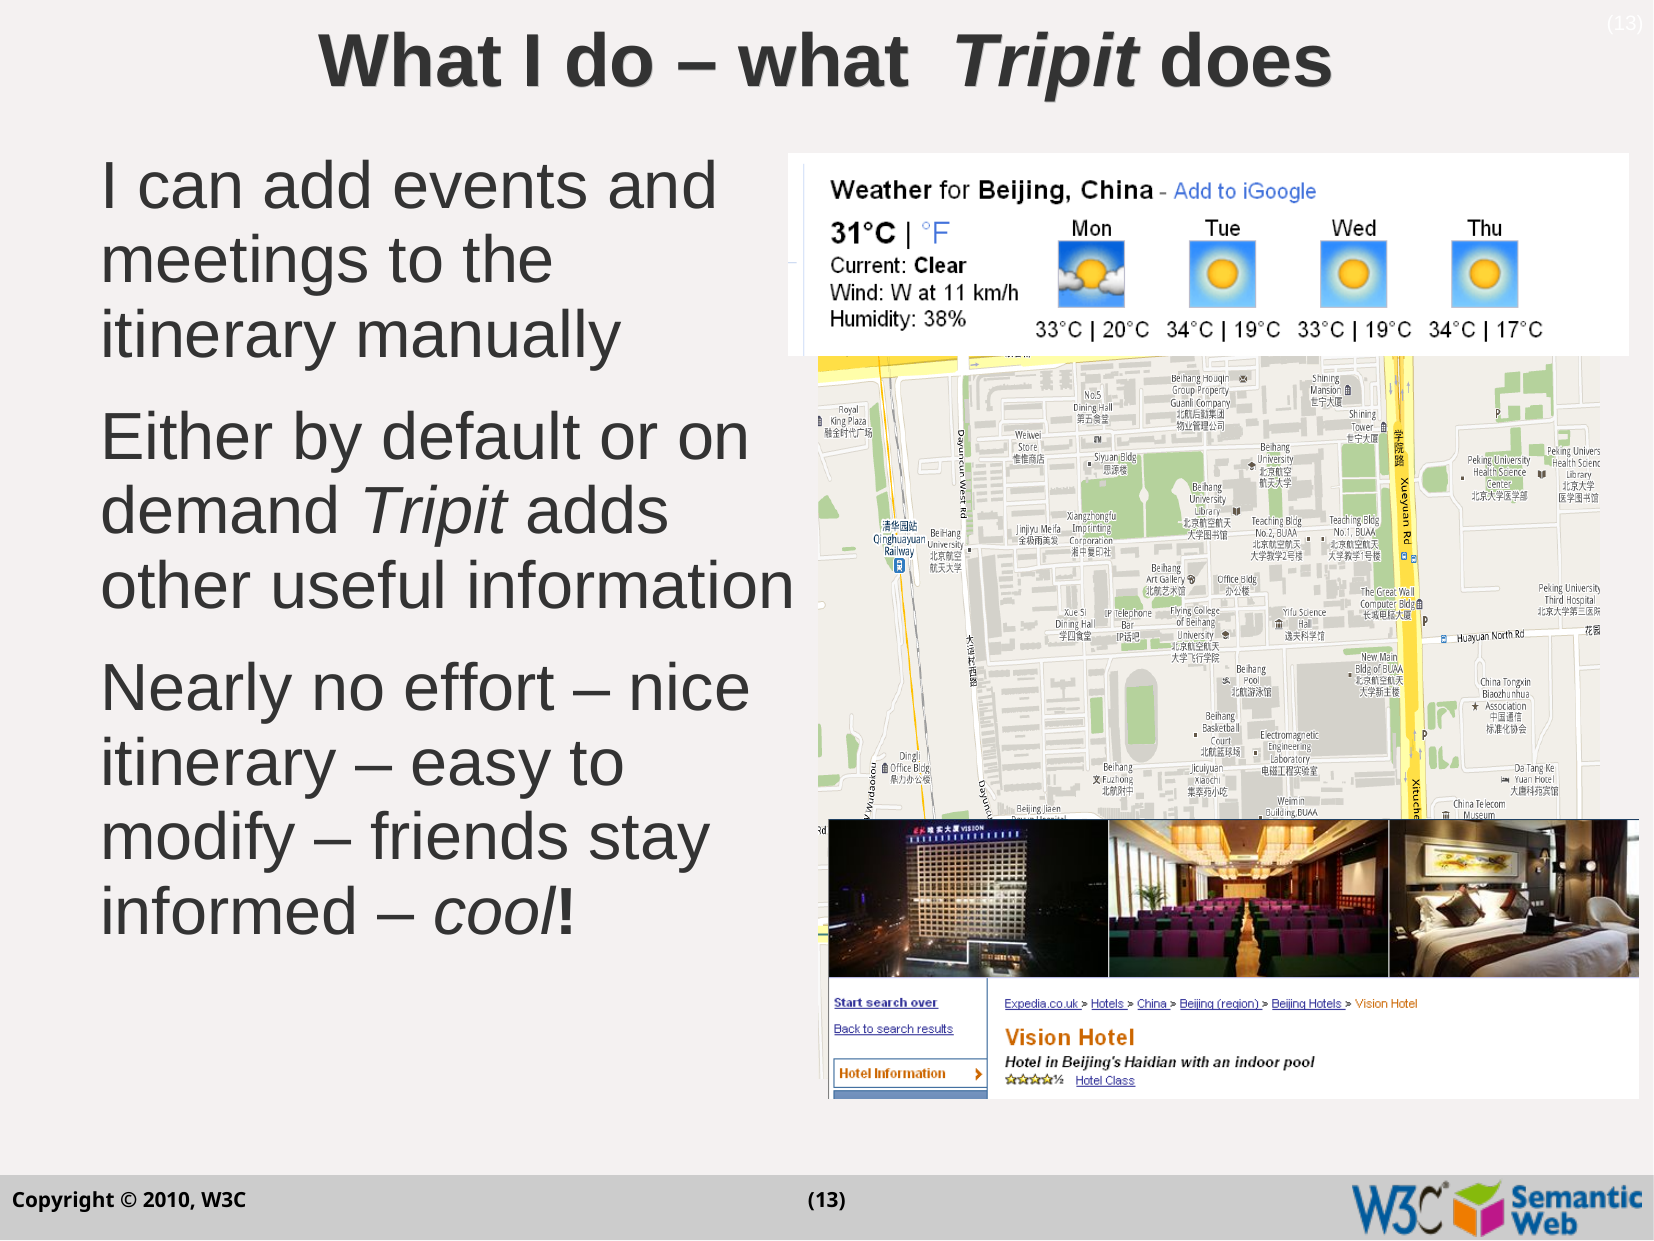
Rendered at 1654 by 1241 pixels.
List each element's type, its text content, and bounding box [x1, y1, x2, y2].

title What I do – what Tripit does [0, 0, 1654, 119]
list I can add events and meetings to the itinerary manually Either by default or on demand Tripit adds other useful information Nearly no effort – nice itinerary – easy to modify – friends stay informed – cool! [29, 147, 808, 1134]
picture [1352, 1178, 1642, 1237]
picture [788, 153, 1639, 1099]
